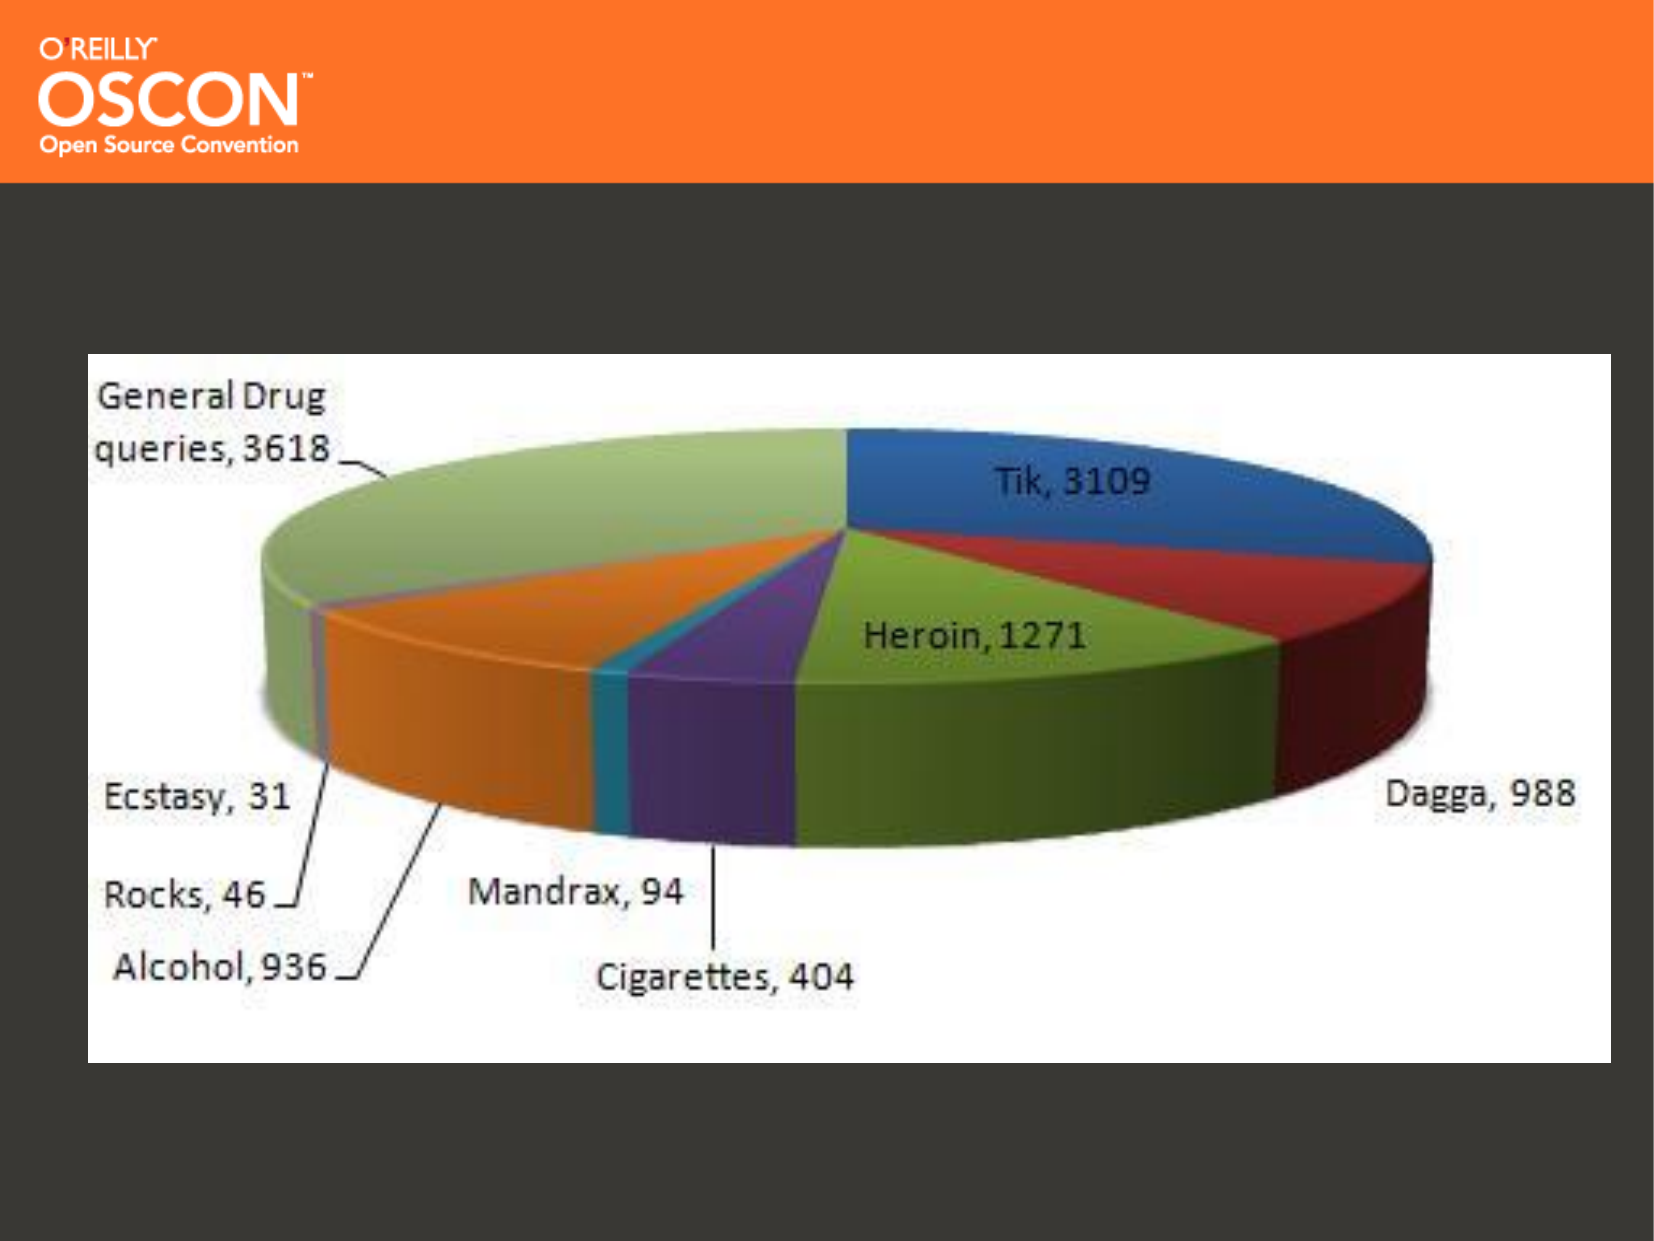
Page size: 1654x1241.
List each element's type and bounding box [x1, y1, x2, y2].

list [37, 219, 814, 1039]
picture [0, 0, 1654, 1241]
title [356, 0, 1624, 231]
